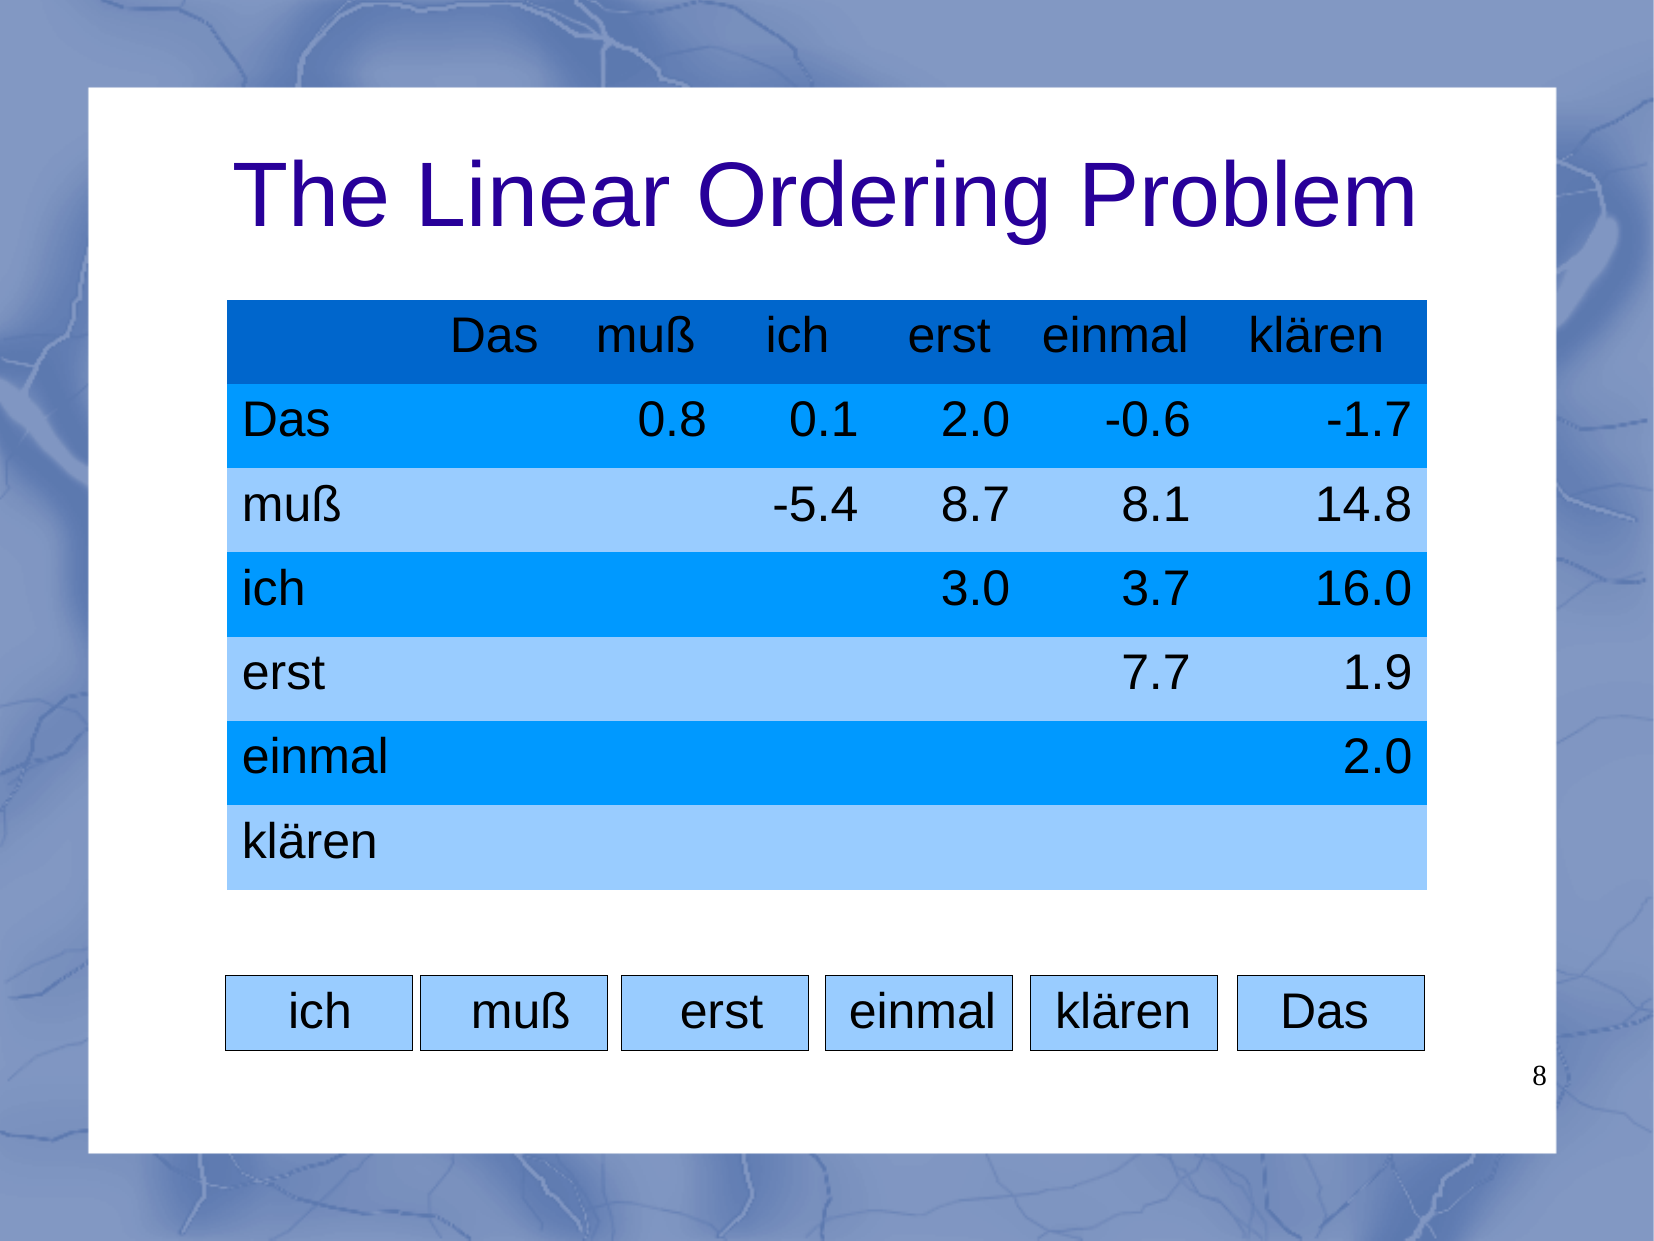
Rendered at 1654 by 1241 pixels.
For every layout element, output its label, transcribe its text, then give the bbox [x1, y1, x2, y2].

text_box [825, 1046, 1013, 1051]
table_cell 2.0 [1206, 721, 1427, 805]
table_cell erst [227, 637, 418, 721]
table_cell 7.7 [1025, 637, 1206, 721]
table_cell [722, 721, 873, 805]
table_header einmal [1025, 300, 1206, 384]
table_header [227, 300, 418, 384]
table_cell [418, 637, 570, 721]
text_box [420, 1046, 608, 1051]
table_cell [418, 721, 570, 805]
table_header Das [418, 300, 570, 384]
table_cell klären [227, 805, 418, 890]
table_cell [1206, 805, 1427, 890]
table_cell 0.8 [570, 384, 722, 468]
table_header ich [722, 300, 873, 384]
table_header erst [873, 300, 1025, 384]
title The Linear Ordering Problem [118, 98, 1536, 291]
table_cell -1.7 [1206, 384, 1427, 468]
table_cell 0.1 [722, 384, 873, 468]
table_cell [570, 805, 722, 890]
table_cell -0.6 [1025, 384, 1206, 468]
table_cell 3.0 [873, 552, 1025, 637]
table_cell einmal [227, 721, 418, 805]
table_cell [873, 805, 1025, 890]
table_header Das [1224, 975, 1425, 1046]
table_cell 3.7 [1025, 552, 1206, 637]
text_box [1237, 1046, 1425, 1051]
text_box [1030, 1046, 1218, 1051]
table_header muß [570, 300, 722, 384]
table_cell -5.4 [722, 468, 873, 552]
table_cell Das [227, 384, 418, 468]
table_cell [570, 721, 722, 805]
table_cell 1.9 [1206, 637, 1427, 721]
table_cell [1025, 805, 1206, 890]
table_header ich [220, 975, 420, 1046]
table_header klären [1206, 300, 1427, 384]
table_cell 16.0 [1206, 552, 1427, 637]
table_cell [418, 468, 570, 552]
text_box [225, 1046, 413, 1051]
table_cell [722, 805, 873, 890]
table_cell [873, 637, 1025, 721]
table_cell 2.0 [873, 384, 1025, 468]
table_cell 14.8 [1206, 468, 1427, 552]
table_cell [418, 384, 570, 468]
table_header einmal [822, 975, 1023, 1046]
table_cell 8.1 [1025, 468, 1206, 552]
table_cell 8.7 [873, 468, 1025, 552]
table_cell [570, 468, 722, 552]
text_box [621, 1046, 809, 1051]
table_header klären [1023, 975, 1224, 1046]
table_cell [873, 721, 1025, 805]
table_cell [570, 552, 722, 637]
table_header erst [621, 975, 822, 1046]
table_cell [418, 552, 570, 637]
table_cell ich [227, 552, 418, 637]
table_cell muß [227, 468, 418, 552]
table_cell [722, 552, 873, 637]
table_header muß [420, 975, 621, 1046]
table_cell [418, 805, 570, 890]
table_cell [570, 637, 722, 721]
table_cell [722, 637, 873, 721]
picture [0, 0, 1654, 1241]
table_cell [1025, 721, 1206, 805]
